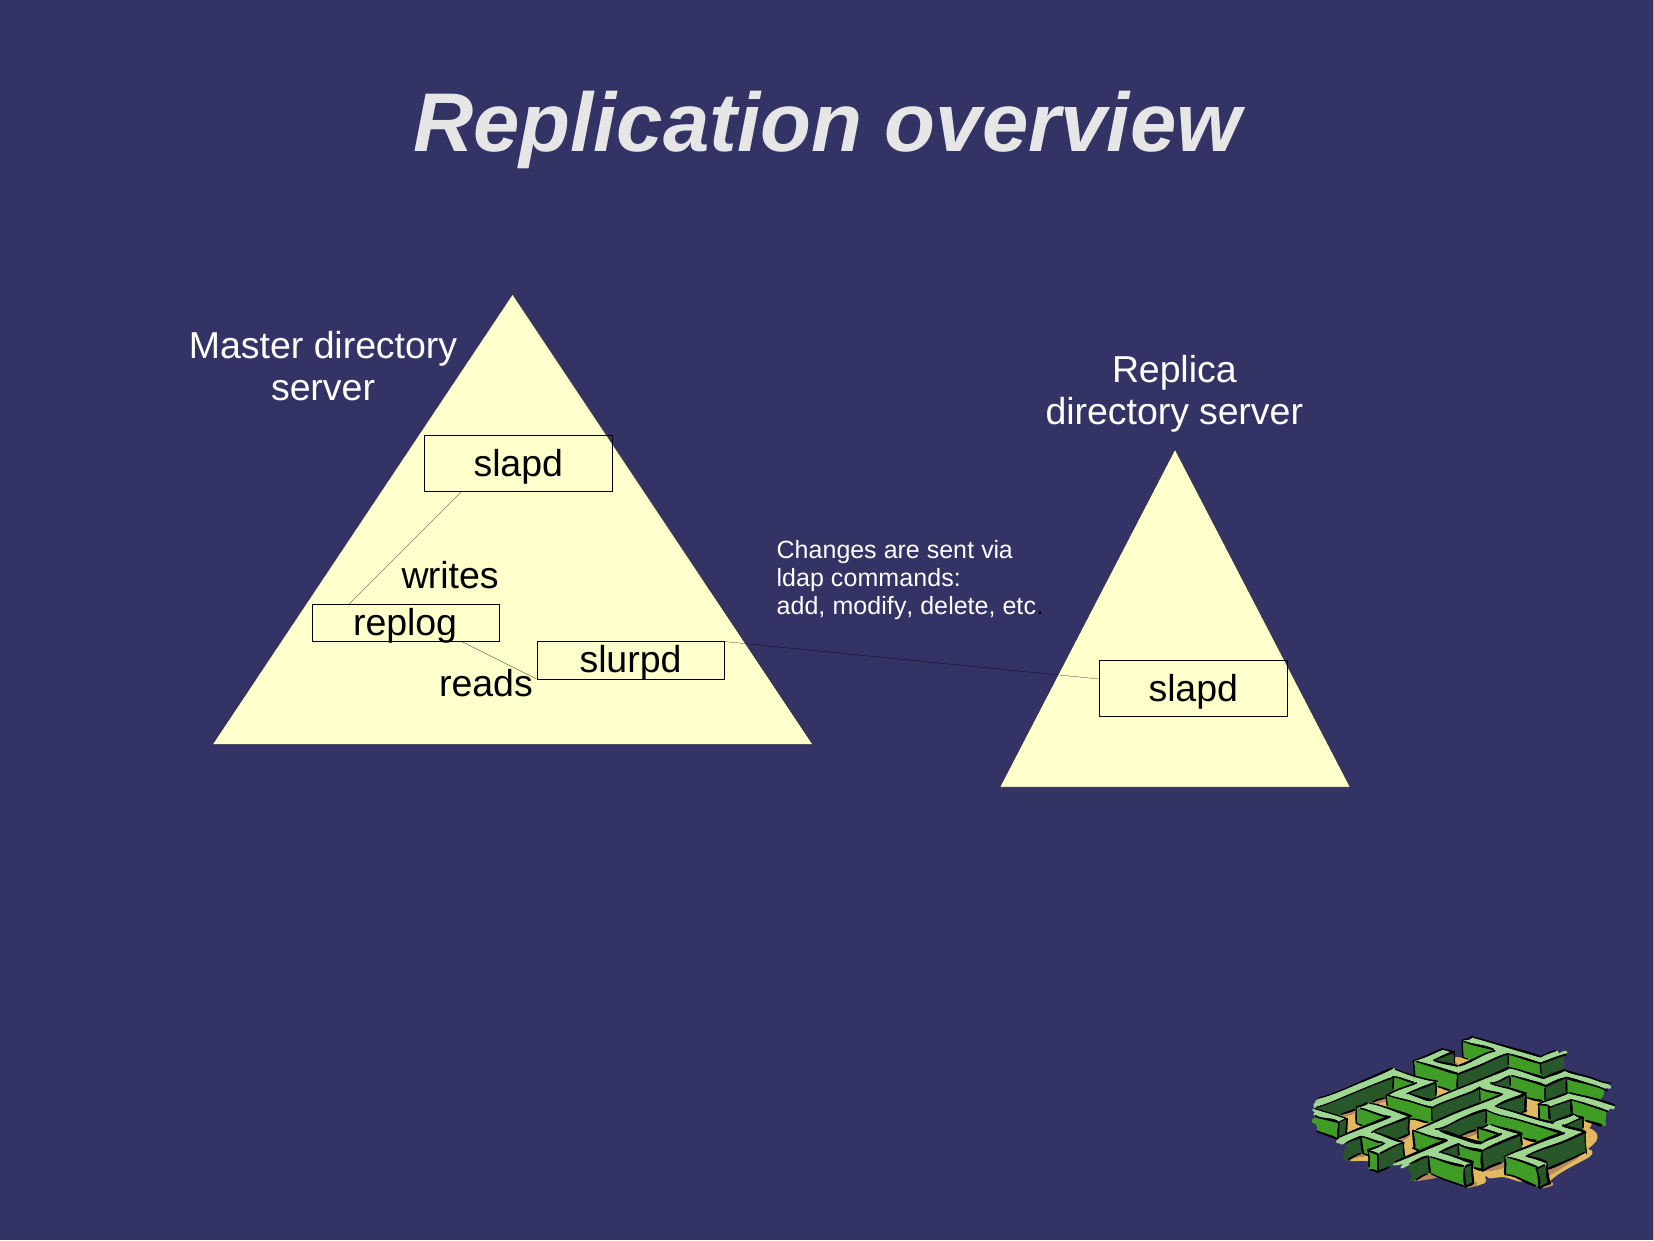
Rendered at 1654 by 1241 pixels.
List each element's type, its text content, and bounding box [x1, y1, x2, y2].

title Replication overview [121, 19, 1534, 227]
chart [112, 262, 1519, 1241]
